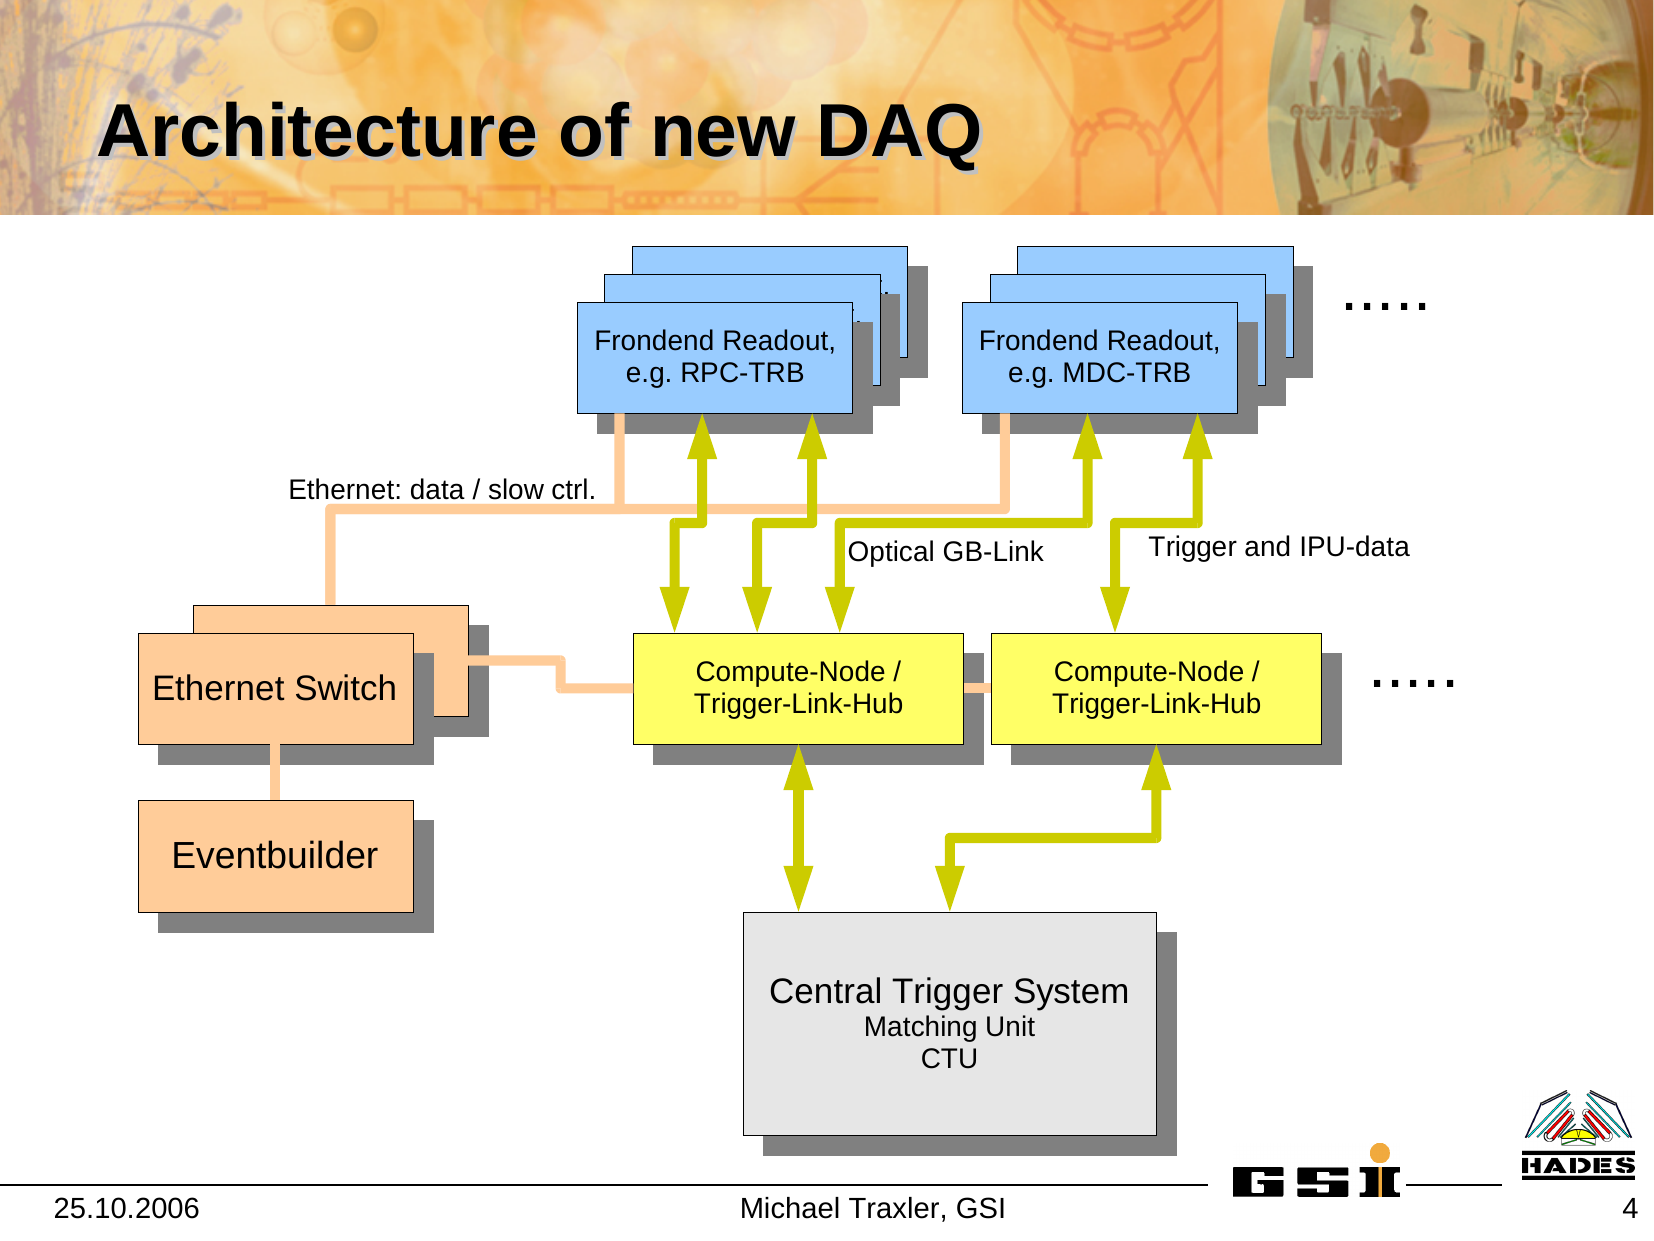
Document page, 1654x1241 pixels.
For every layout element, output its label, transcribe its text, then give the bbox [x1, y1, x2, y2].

picture [1522, 1090, 1635, 1180]
title Architecture of new DAQ [96, 27, 1502, 227]
picture [1233, 1157, 1400, 1197]
chart [0, 227, 1573, 1157]
picture [0, 0, 1654, 215]
